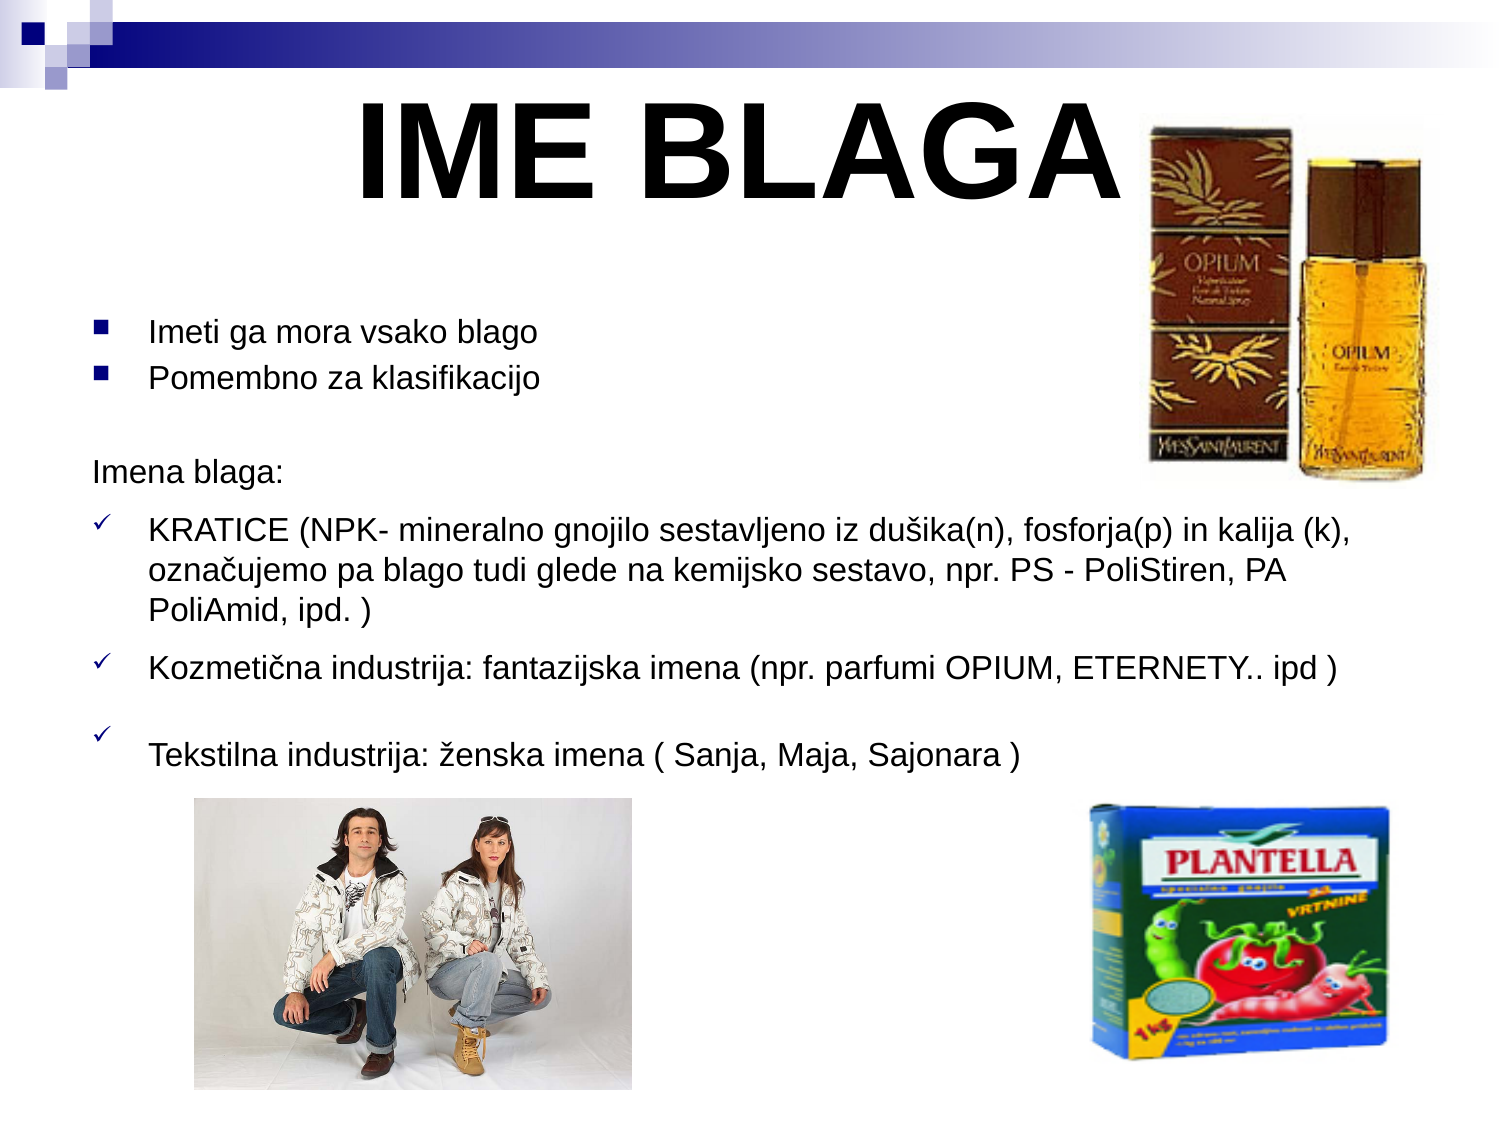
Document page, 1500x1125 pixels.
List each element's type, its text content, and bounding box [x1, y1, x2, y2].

title IME BLAGA [64, 113, 1139, 339]
list Imeti ga mora vsako blago Pomembno za klasifikacijo Imena blaga: KRATICE (NPK- mineralno gnojilo sestavljeno iz dušika(n), fosforja(p) in kalija (k), označujemo pa blago tudi glede na kemijsko sestavo, npr. PS - PoliStiren, PA PoliAmid, ipd. ) Kozmetična industrija: fantazijska imena (npr. parfumi OPIUM, ETERNETY.. ipd ) Tekstilna industrija: ženska imena ( Sanja, Maja, Sajonara ) [76, 302, 1427, 941]
picture [1139, 113, 1444, 489]
picture [1069, 739, 1412, 1125]
picture [194, 798, 632, 1090]
